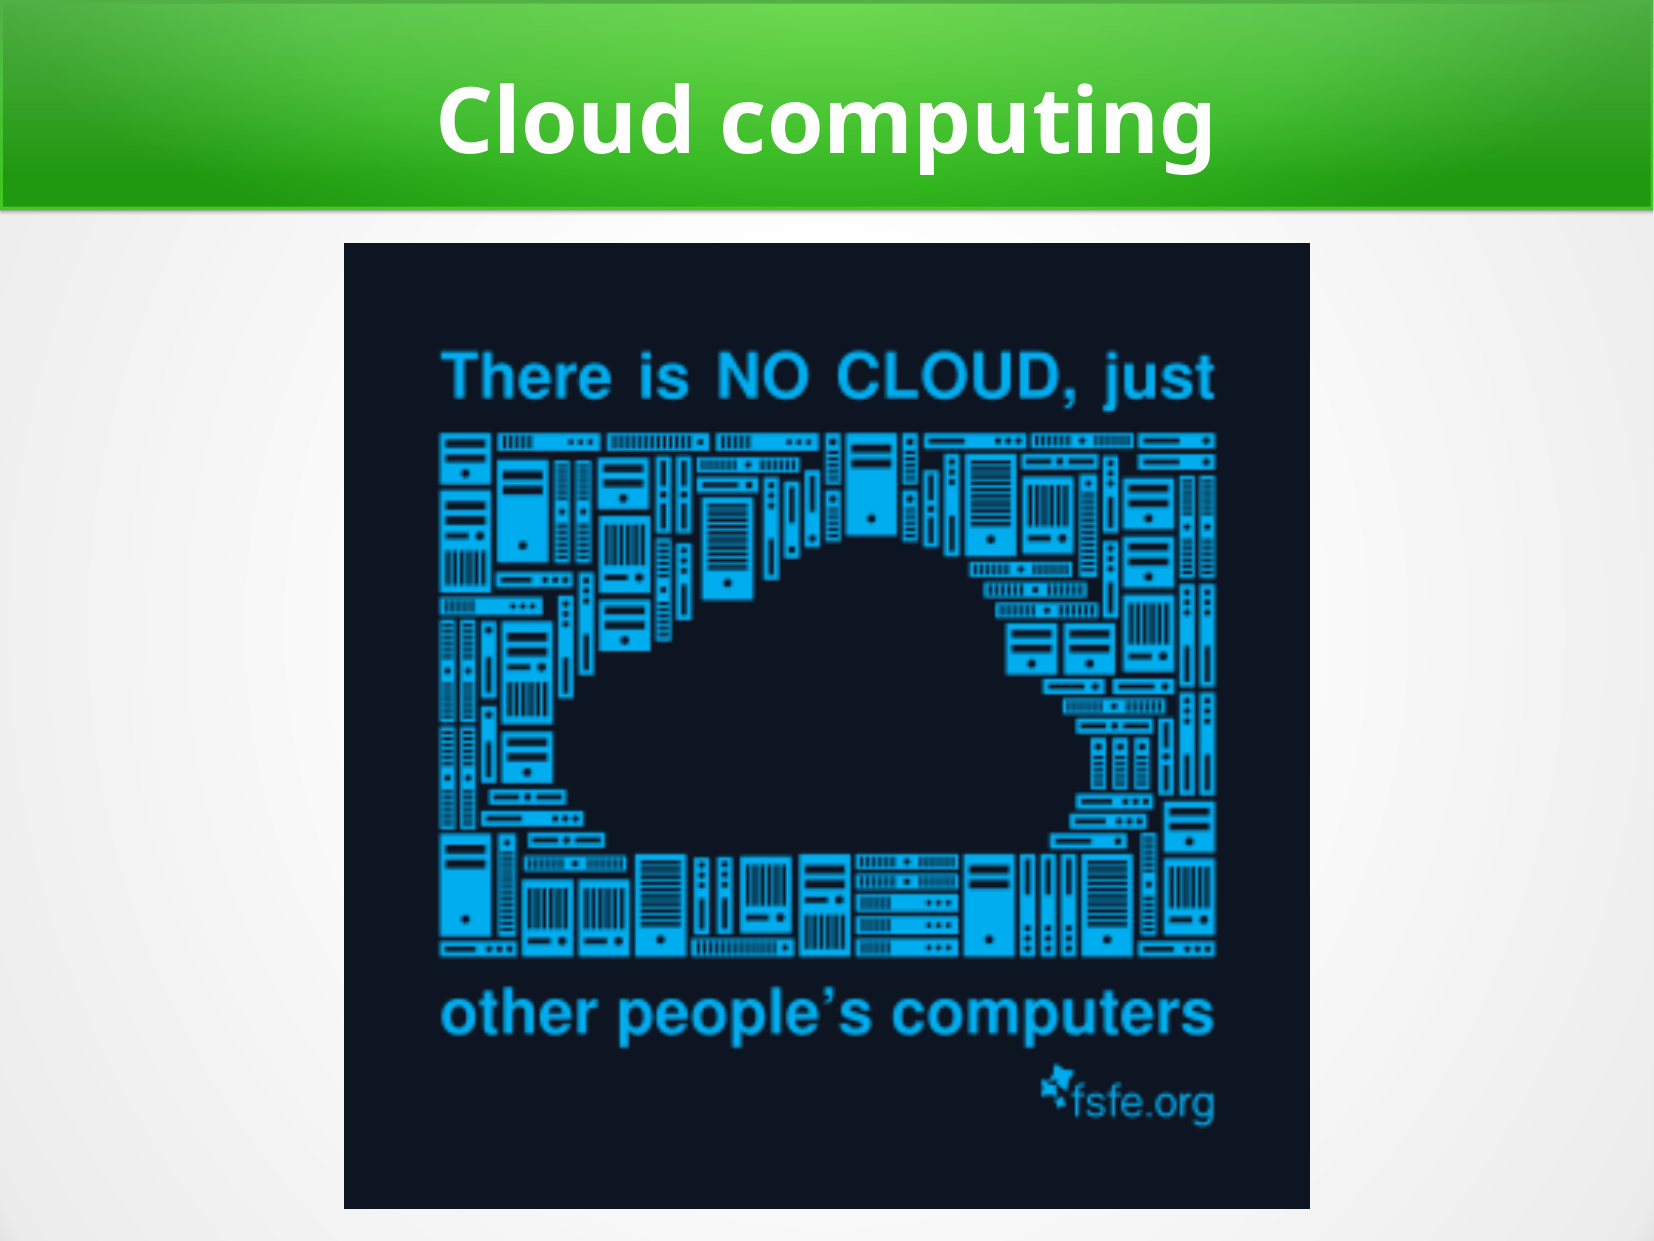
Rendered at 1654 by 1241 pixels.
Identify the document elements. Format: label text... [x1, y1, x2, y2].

title Cloud computing [82, 47, 1571, 189]
picture [344, 243, 1310, 1209]
